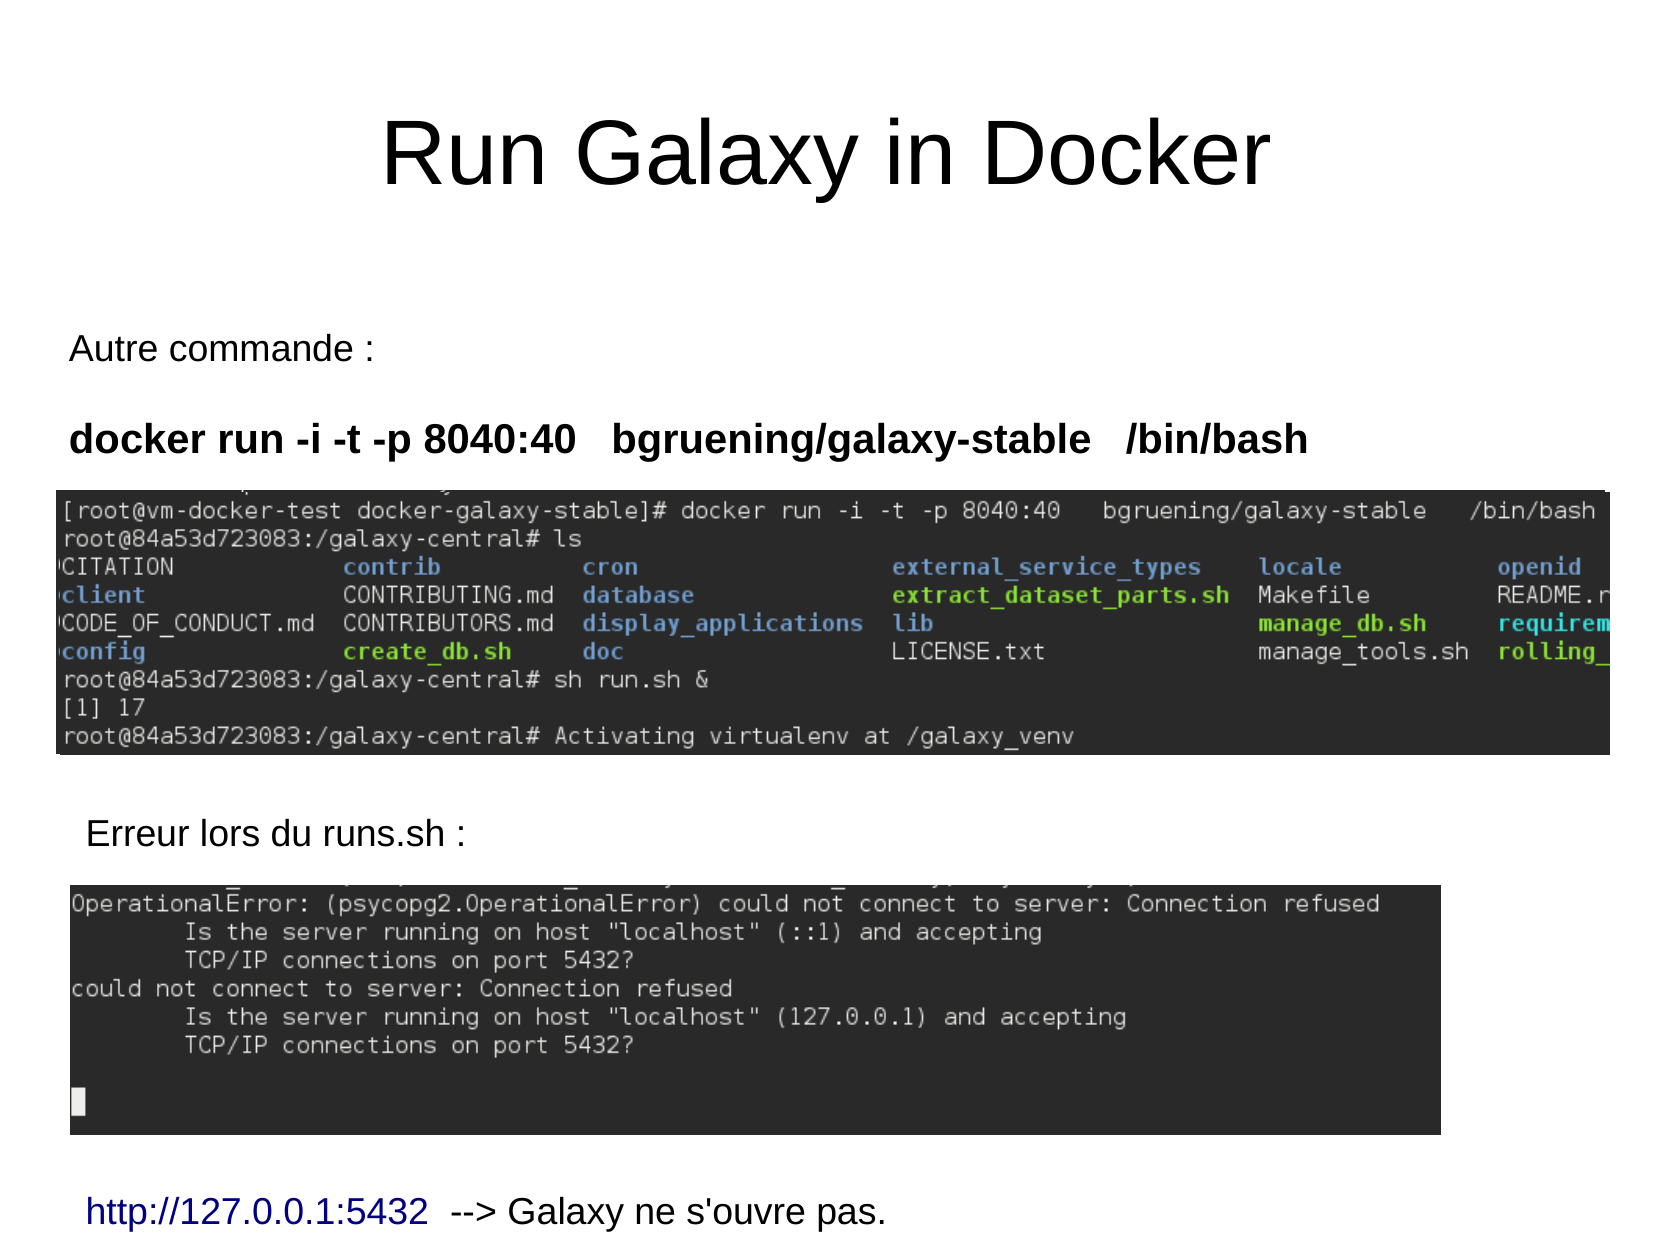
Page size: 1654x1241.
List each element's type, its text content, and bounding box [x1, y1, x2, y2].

text_box Autre commande : docker run -i -t -p 8040:40 bgruening/galaxy-stable /bin/bash [54, 319, 1630, 1023]
picture [902, 885, 1441, 1135]
picture [56, 490, 1610, 755]
title Run Galaxy in Docker [82, 49, 1571, 257]
text_box Erreur lors du runs.sh : http://127.0.0.1:5432 --> Galaxy ne s'ouvre pas. [70, 805, 902, 1241]
